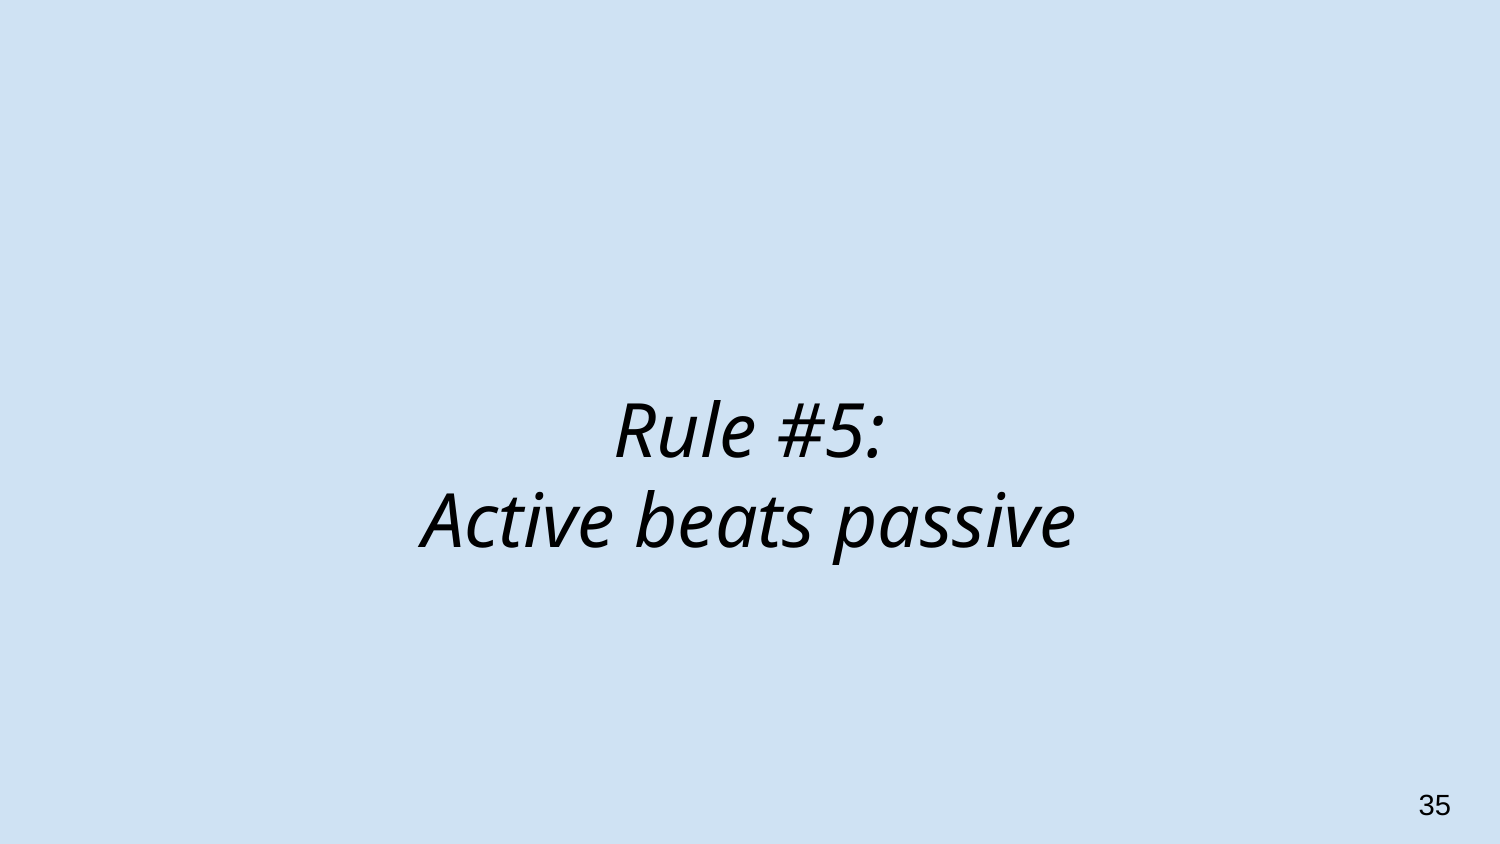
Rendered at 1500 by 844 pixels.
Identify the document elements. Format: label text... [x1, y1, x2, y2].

text_box Rule #5: Active beats passive [277, 367, 1223, 573]
